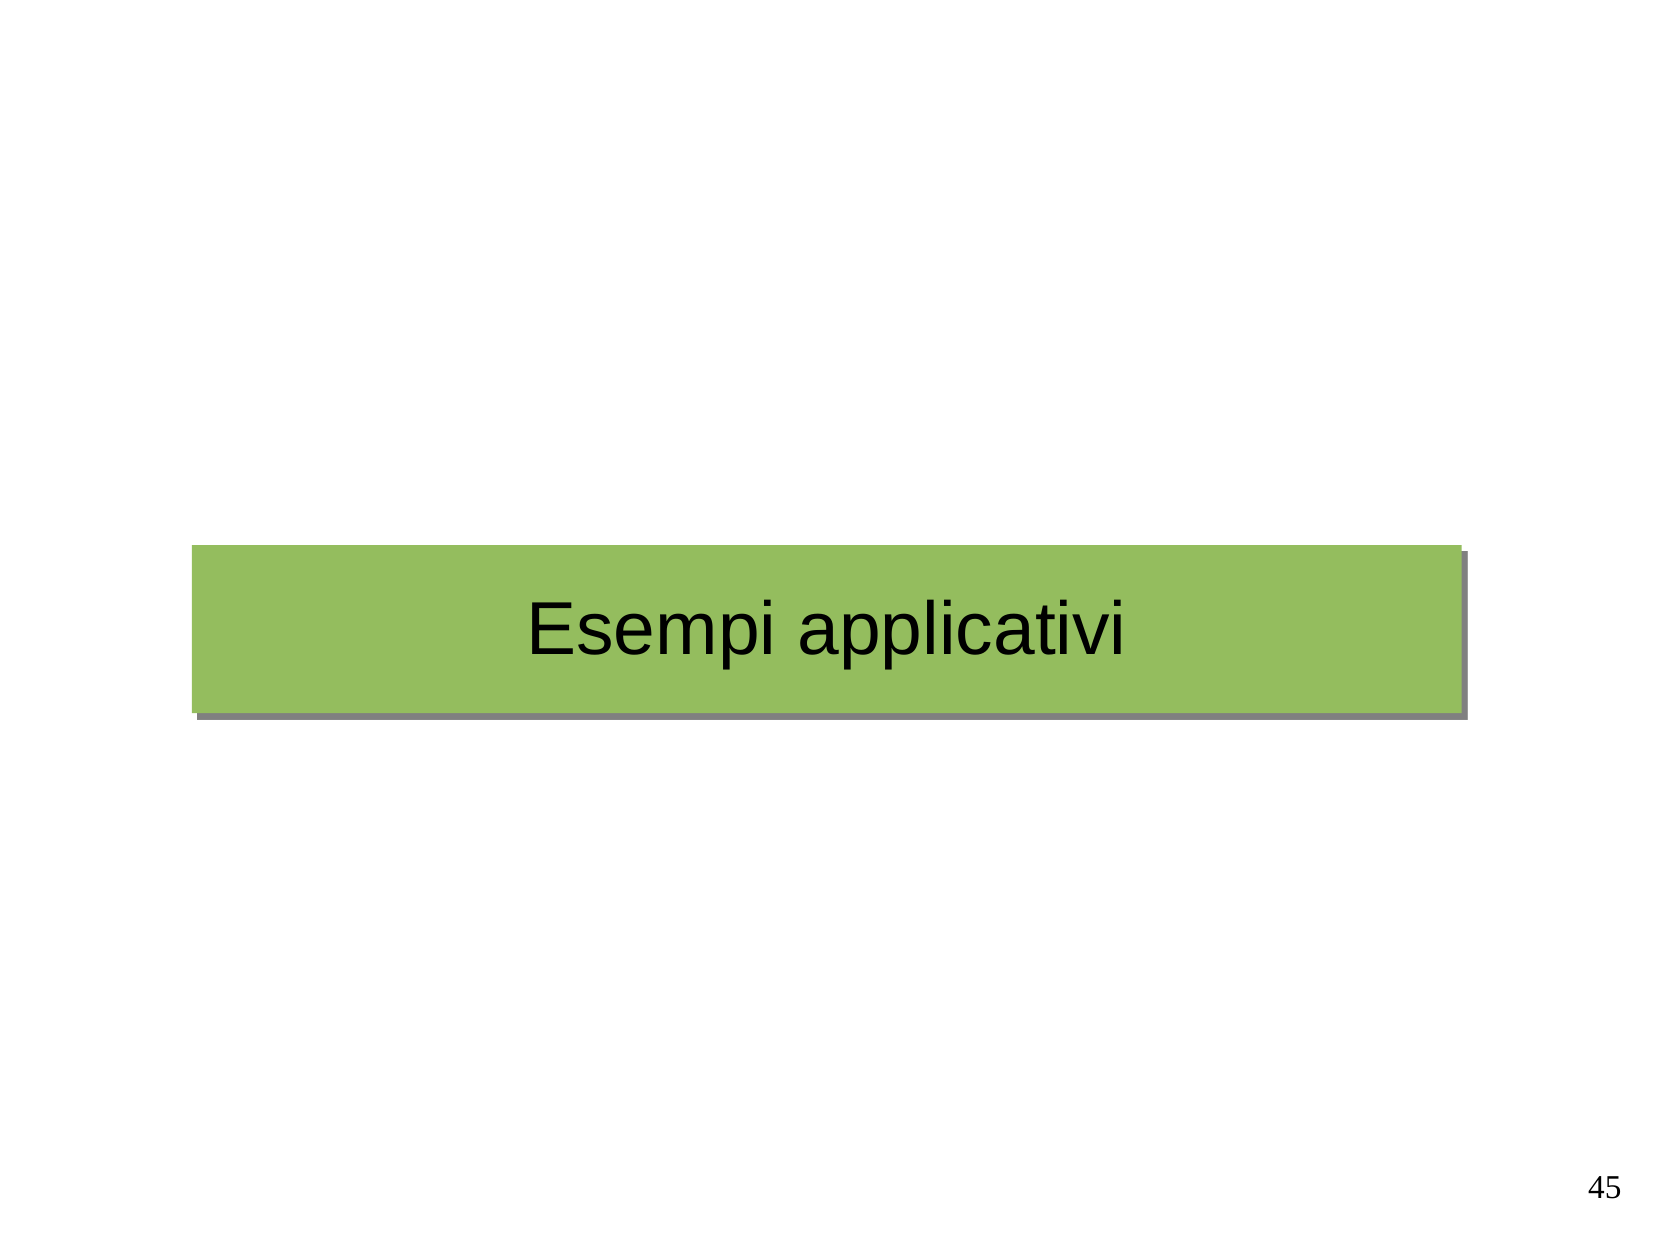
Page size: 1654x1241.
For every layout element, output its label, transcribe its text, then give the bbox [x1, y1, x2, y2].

text_box Esempi applicativi [191, 545, 1462, 714]
